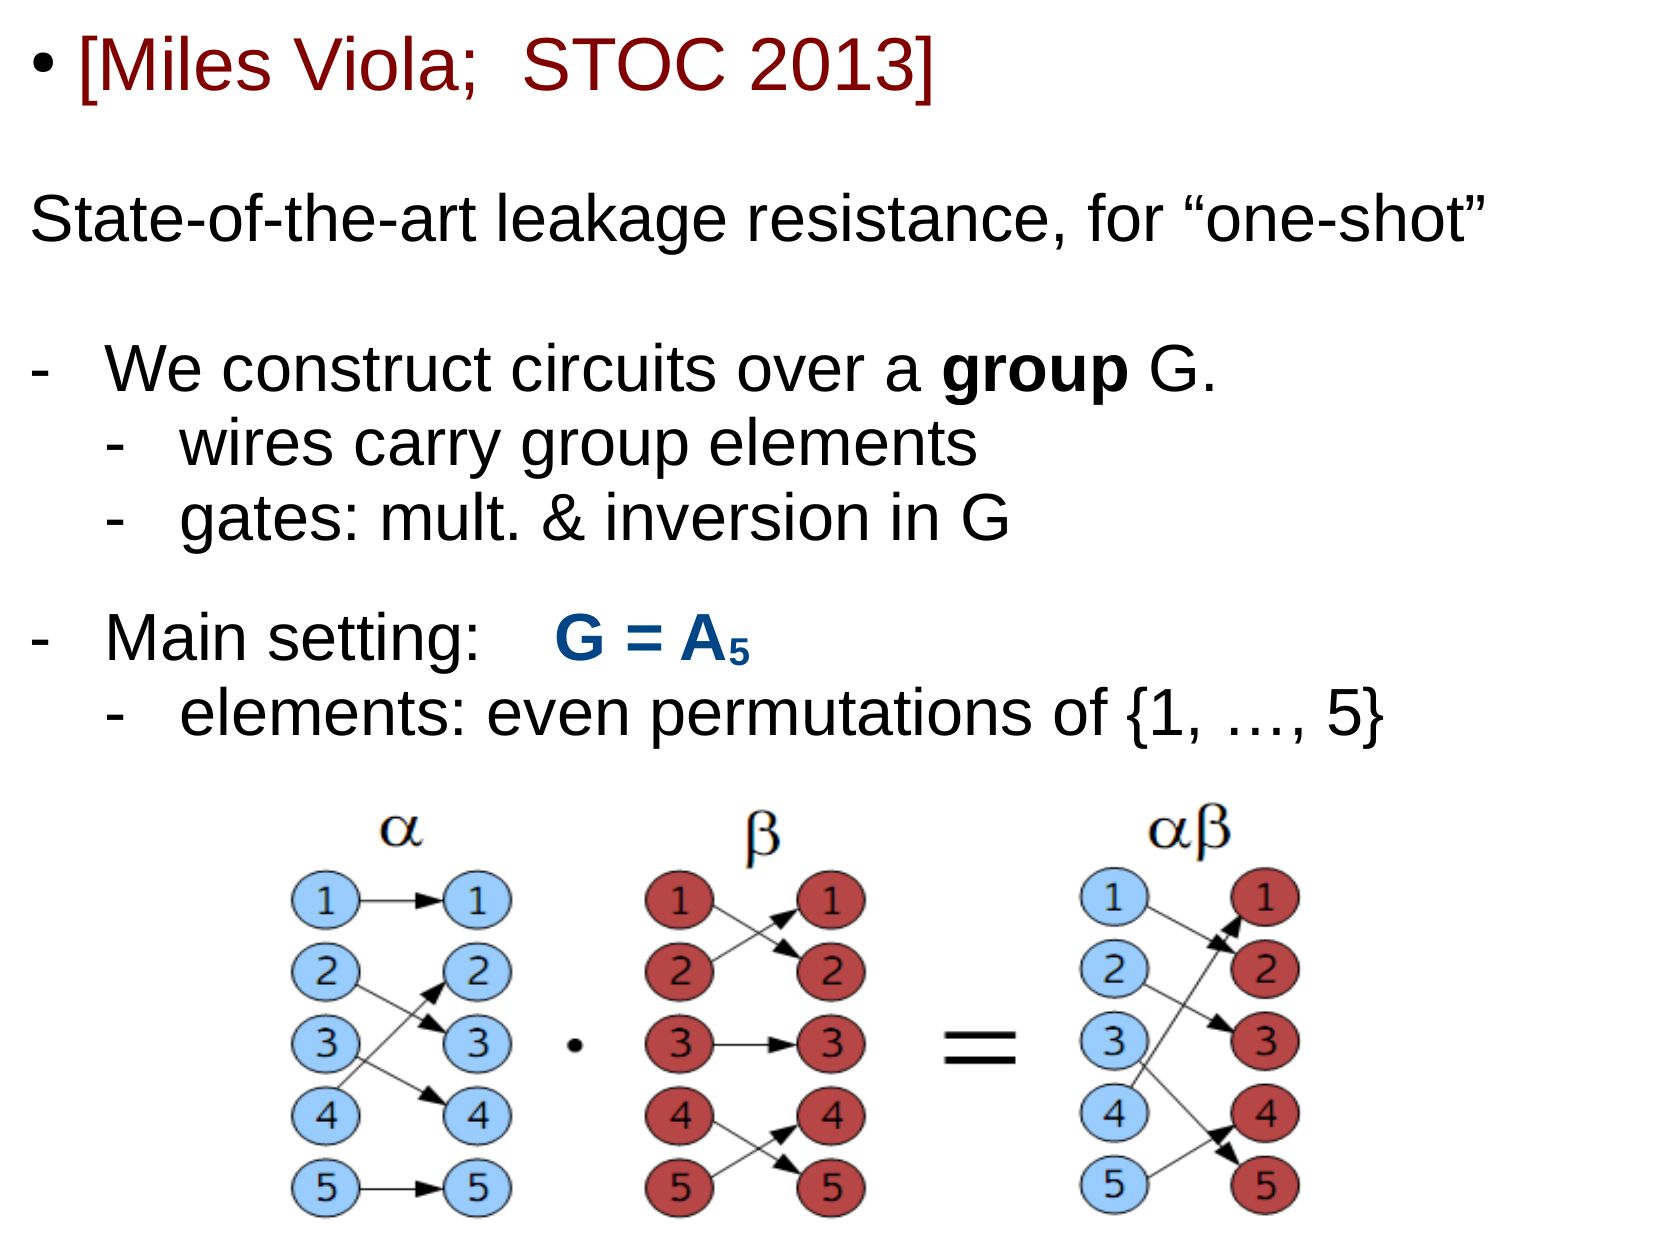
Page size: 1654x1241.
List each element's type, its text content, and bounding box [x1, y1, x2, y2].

picture [20, 763, 1654, 1241]
text_box [Miles Viola; STOC 2013] State-of-the-art leakage resistance, for “one-shot” - We construct circuits over a group G. - wires carry group elements - gates: mult. & inversion in G - Main setting: G = A5 - elements: even permutations of {1, …, 5} [15, 15, 1654, 1241]
